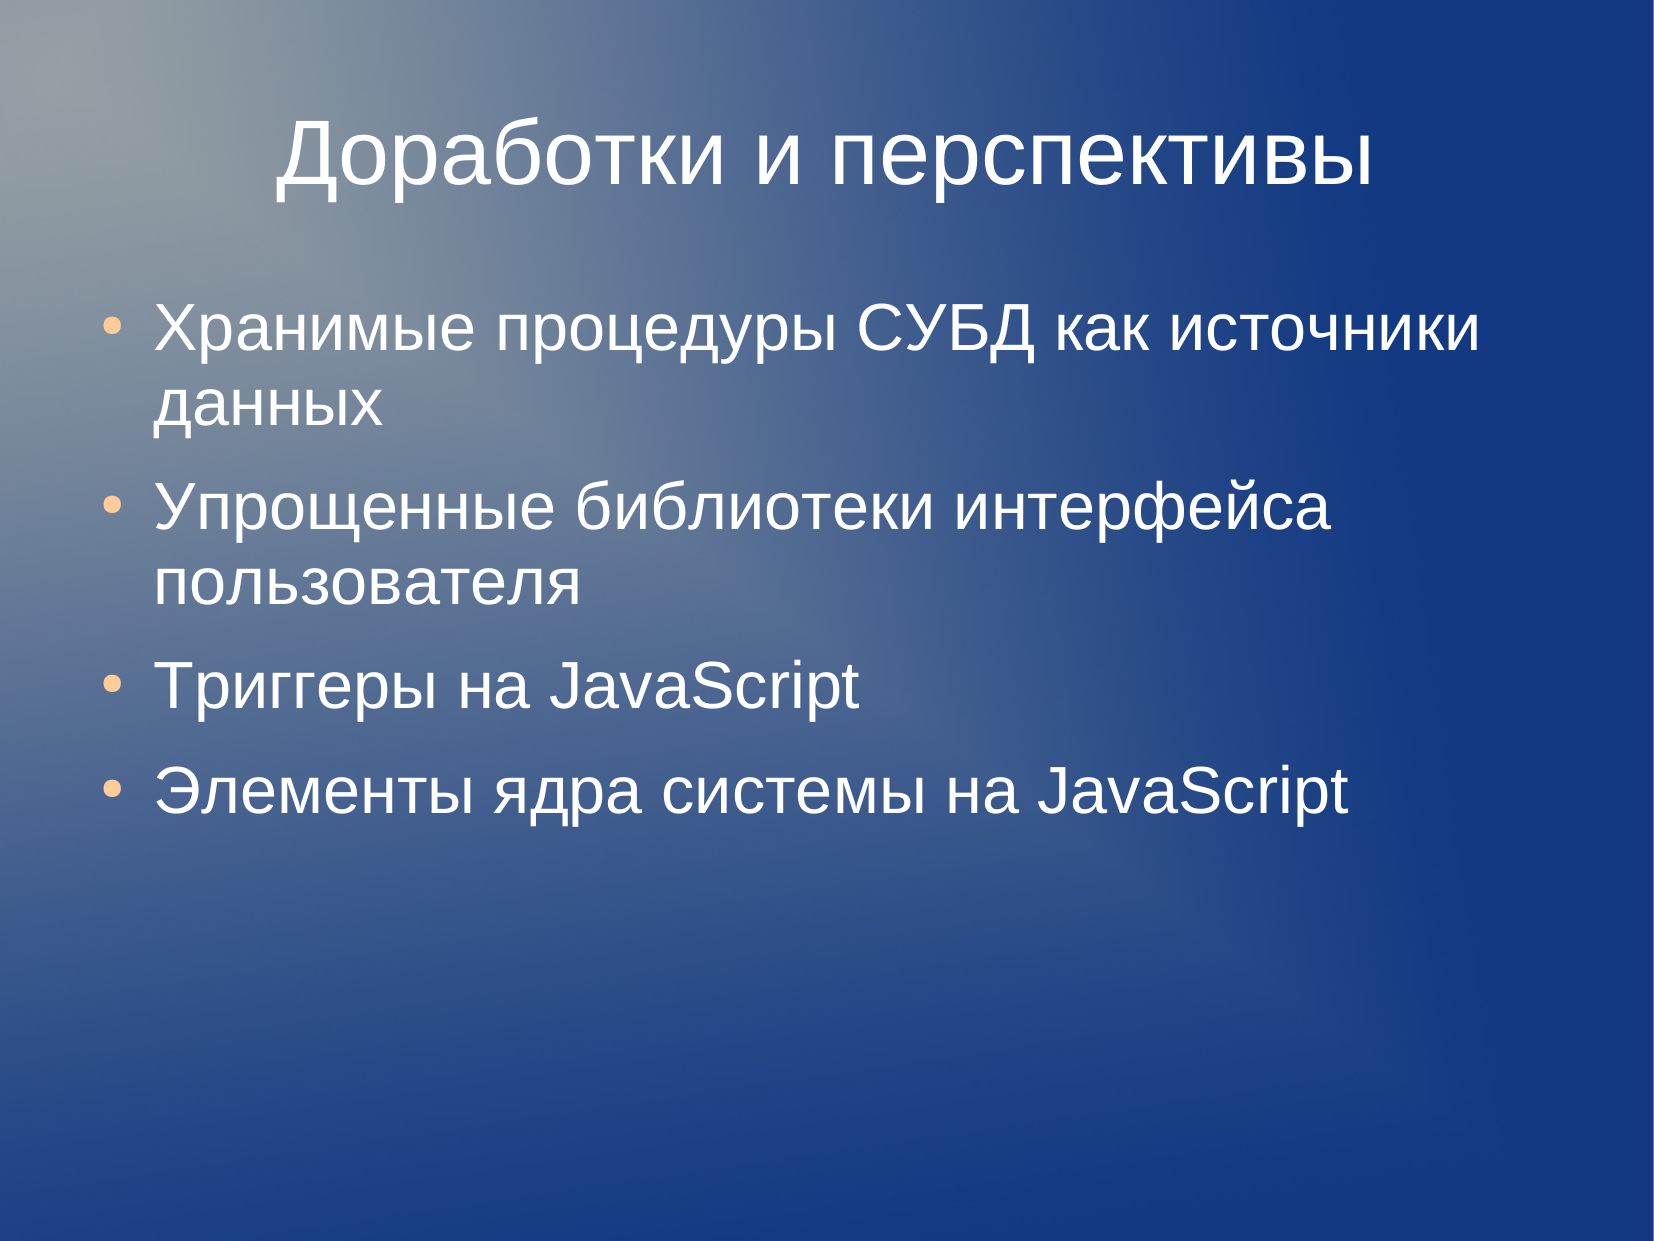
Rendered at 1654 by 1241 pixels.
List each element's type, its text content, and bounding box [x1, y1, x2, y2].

list Хранимые процедуры СУБД как источники данных Упрощенные библиотеки интерфейса пользователя Триггеры на JavaScript Элементы ядра системы на JavaScript [82, 290, 1571, 1094]
picture [0, 0, 1654, 1241]
title Доработки и перспективы [82, 56, 1571, 250]
